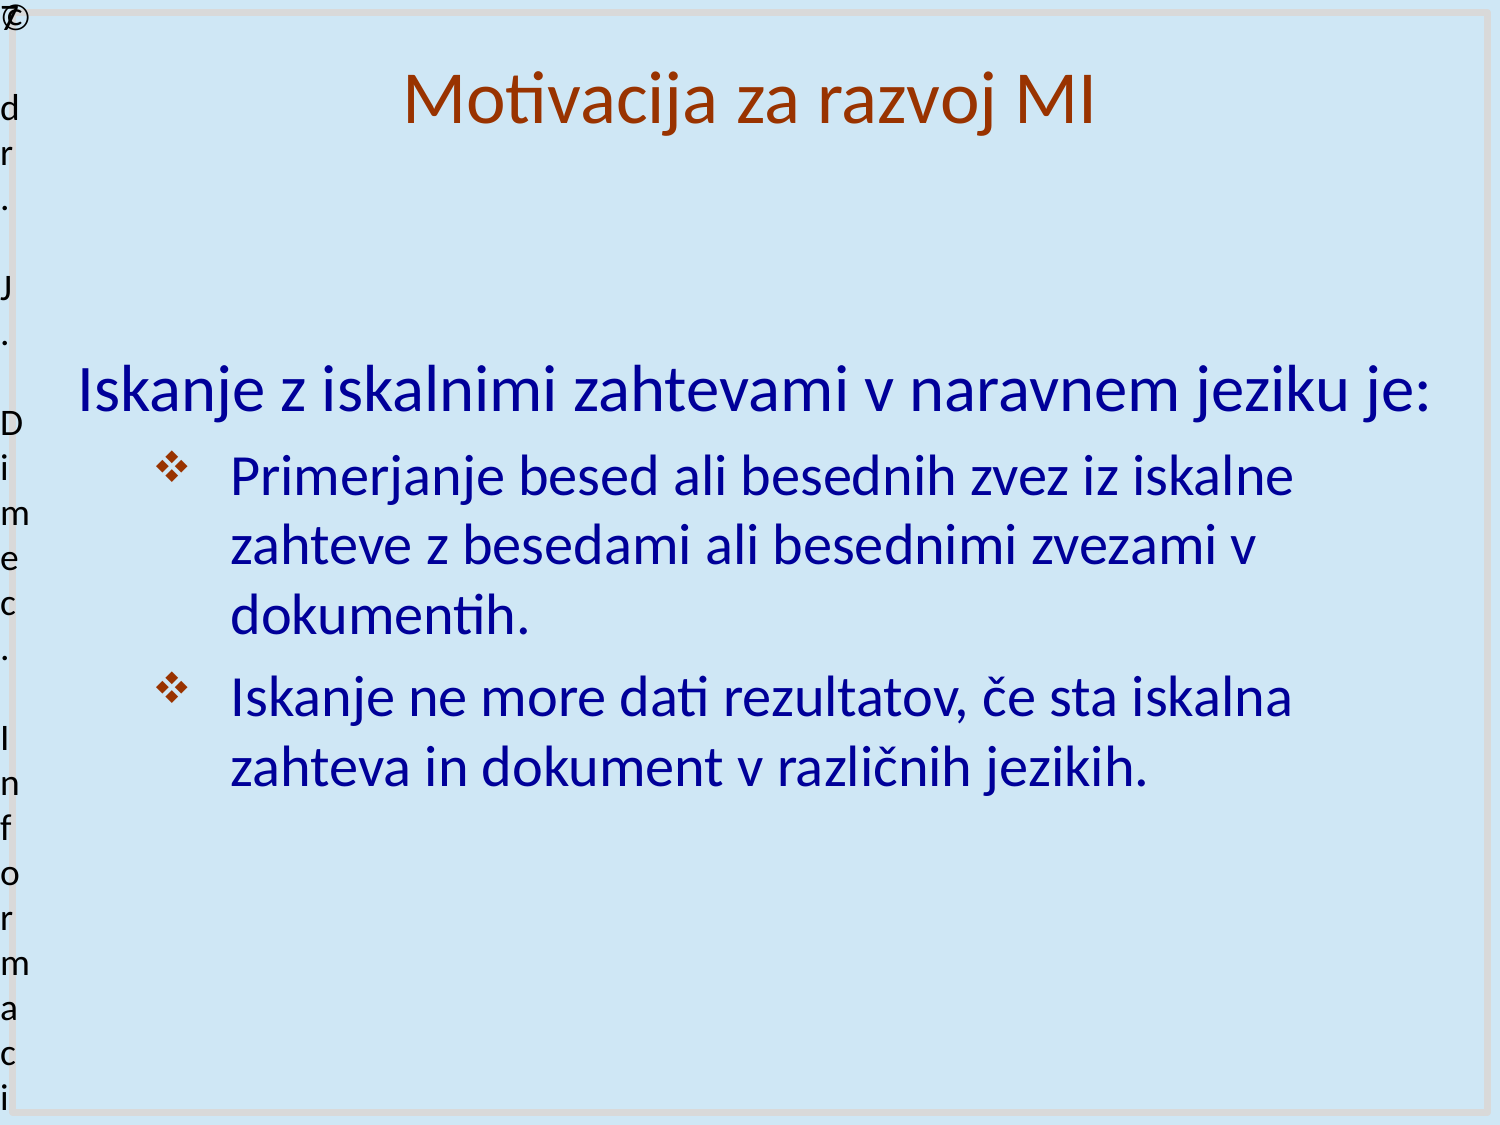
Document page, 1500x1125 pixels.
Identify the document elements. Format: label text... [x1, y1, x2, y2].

list Iskanje z iskalnimi zahtevami v naravnem jeziku je: Primerjanje besed ali besednih zvez iz iskalne zahteve z besedami ali besednimi zvezami v dokumentih. Iskanje ne more dati rezultatov, če sta iskalna zahteva in dokument v različnih jezikih. [62, 337, 1463, 1050]
title Motivacija za razvoj MI [37, 24, 1463, 163]
